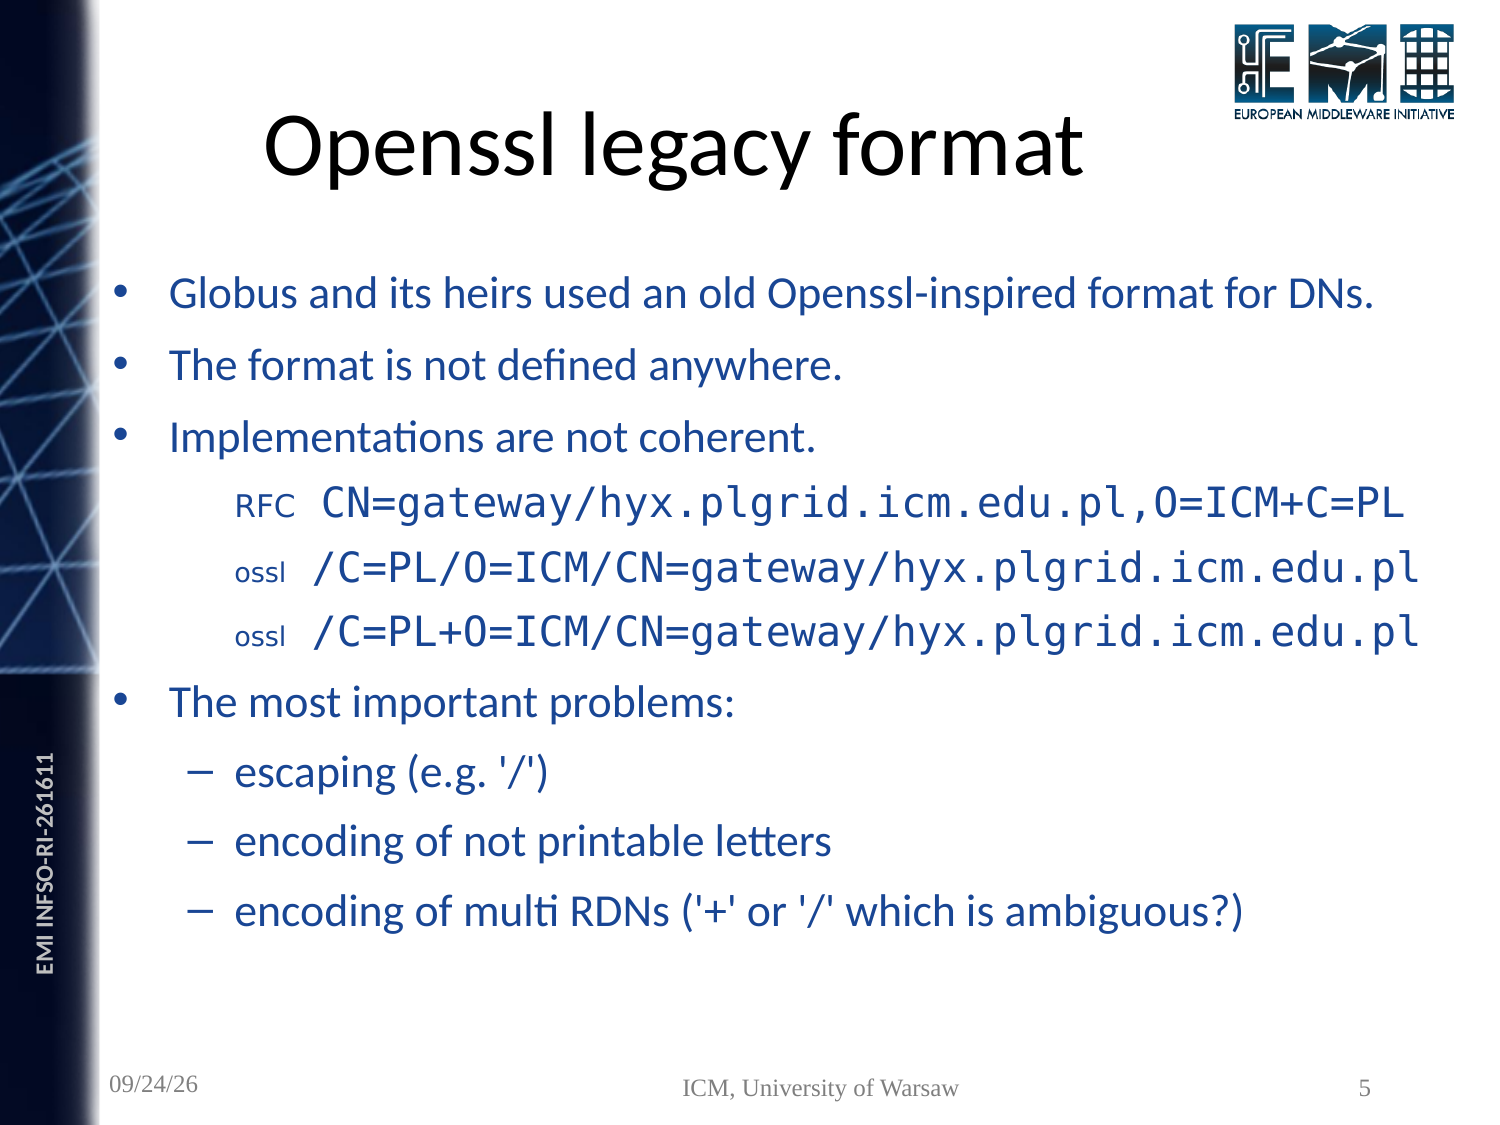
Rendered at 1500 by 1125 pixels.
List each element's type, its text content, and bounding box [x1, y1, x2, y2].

title Openssl legacy format [112, 44, 1238, 233]
list Globus and its heirs used an old Openssl-inspired format for DNs. The format is not defined anywhere. Implementations are not coherent. RFC CN=gateway/hyx.plgrid.icm.edu.pl,O=ICM+C=PL ossl /C=PL/O=ICM/CN=gateway/hyx.plgrid.icm.edu.pl ossl /C=PL+O=ICM/CN=gateway/hyx.plgrid.icm.edu.pl The most important problems: escaping (e.g. '/') encoding of not printable letters encoding of multi RDNs ('+' or '/' which is ambiguous?) [112, 263, 1425, 1046]
picture [0, 0, 111, 1125]
picture [1185, 8, 1500, 140]
